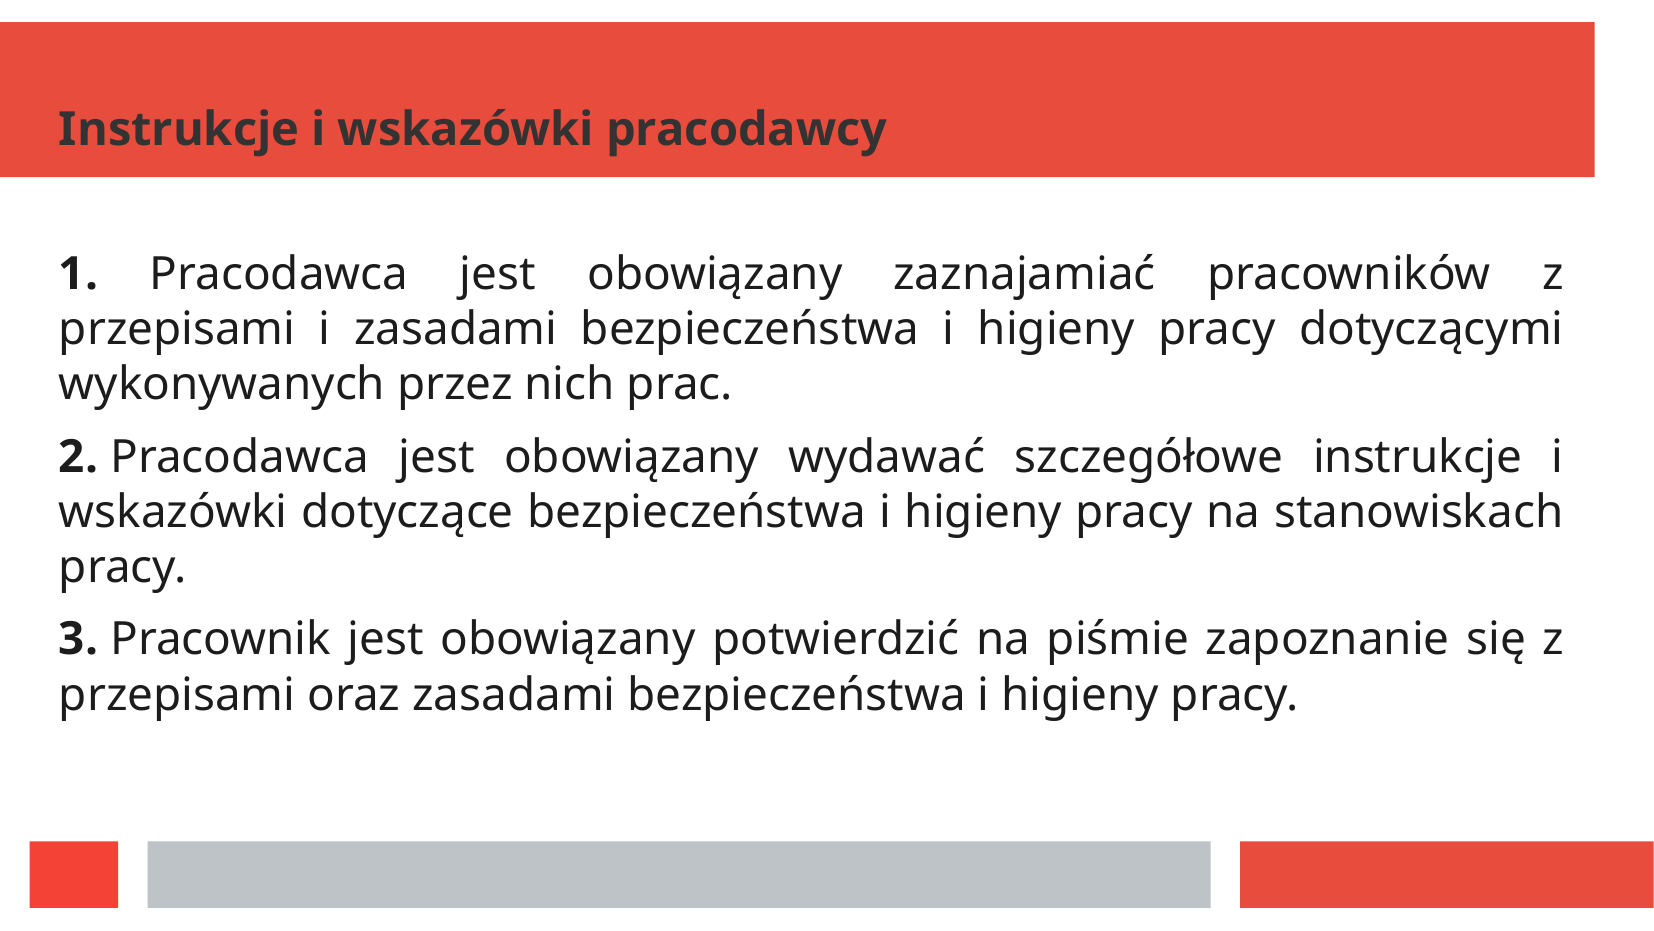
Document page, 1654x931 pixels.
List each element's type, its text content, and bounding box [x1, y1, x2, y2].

subtitle 1. Pracodawca jest obowiązany zaznajamiać pracowników z przepisami i zasadami bezpieczeństwa i higieny pracy dotyczącymi wykonywanych przez nich prac. 2. Pracodawca jest obowiązany wydawać szczegółowe instrukcje i wskazówki dotyczące bezpieczeństwa i higieny pracy na stanowiskach pracy. 3. Pracownik jest obowiązany potwierdzić na piśmie zapoznanie się z przepisami oraz zasadami bezpieczeństwa i higieny pracy. [59, 243, 1565, 820]
title Instrukcje i wskazówki pracodawcy [59, 44, 1595, 156]
